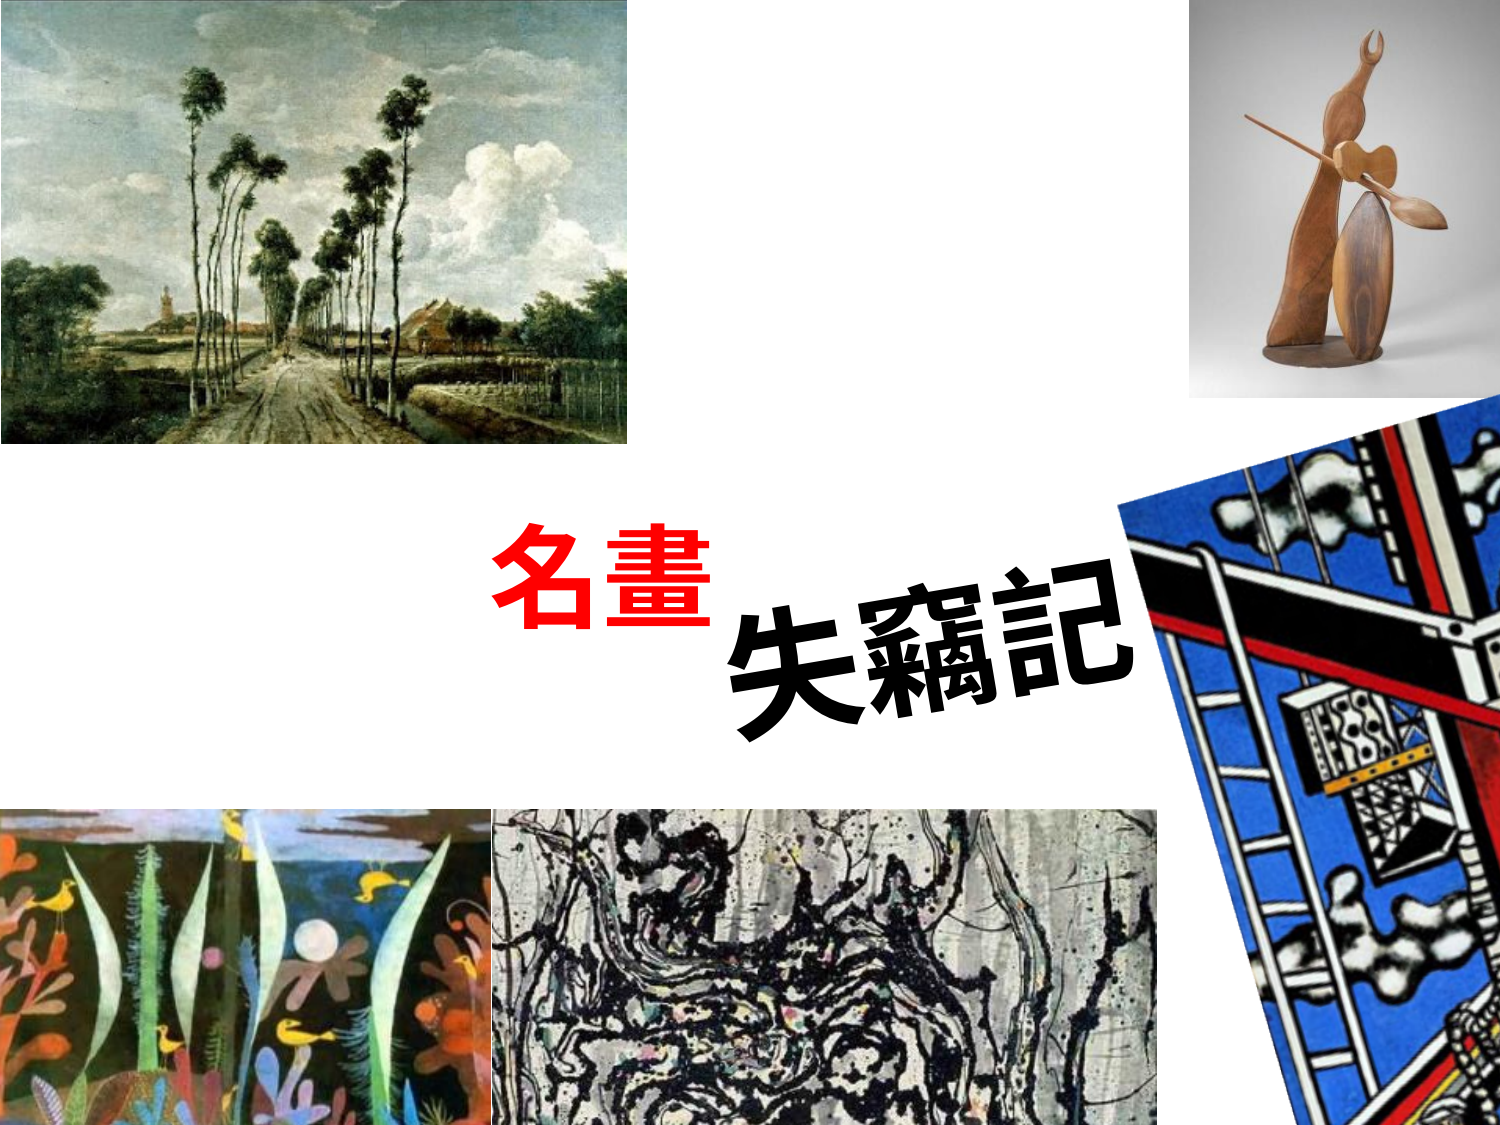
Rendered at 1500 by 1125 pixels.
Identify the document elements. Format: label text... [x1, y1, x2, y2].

picture [1, 0, 627, 444]
text_box 失竊記 [694, 521, 1171, 772]
title 名畫 [206, 480, 999, 669]
picture [0, 809, 491, 1125]
picture [1116, 0, 1500, 1125]
picture [492, 809, 1157, 1125]
